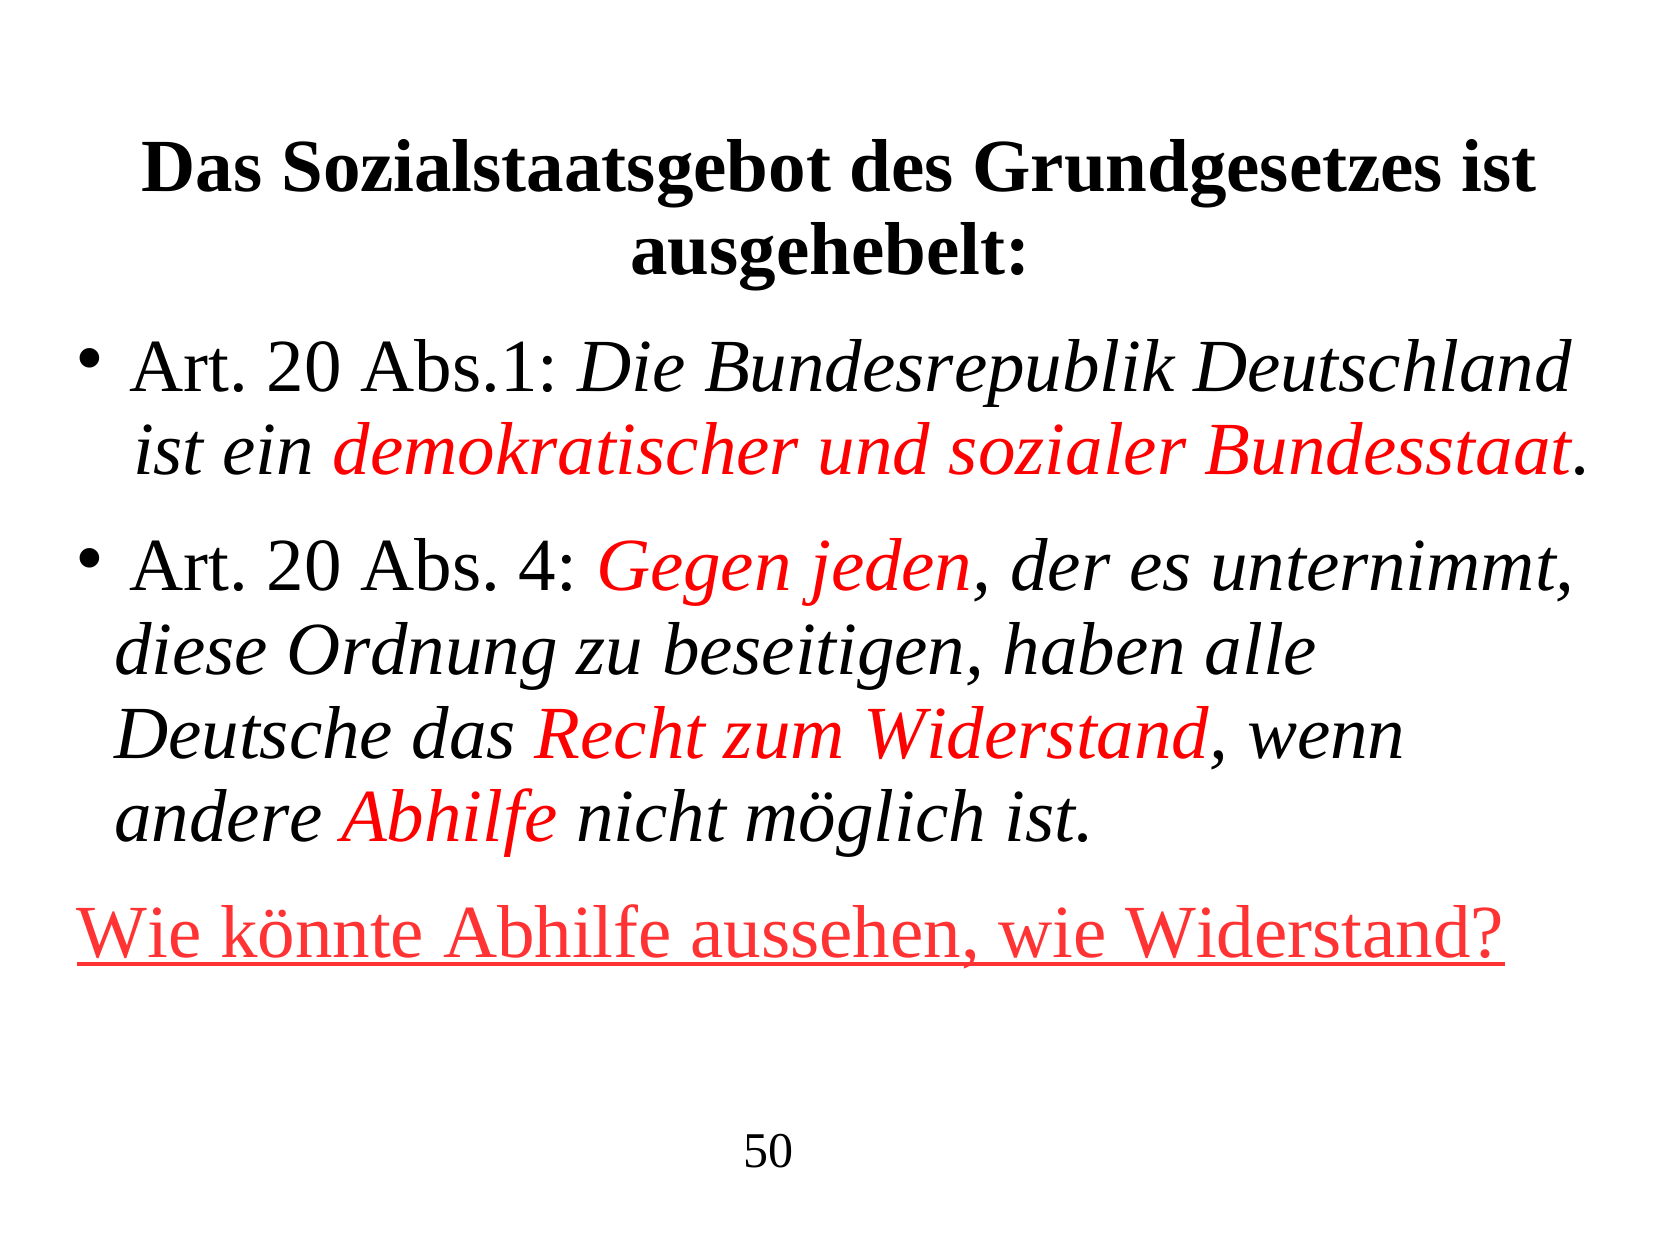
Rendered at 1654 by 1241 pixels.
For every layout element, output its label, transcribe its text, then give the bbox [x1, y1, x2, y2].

text_box Das Sozialstaatsgebot des Grundgesetzes ist ausgehebelt: Art. 20 Abs.1: Die Bundesrepublik Deutschland ist ein demokratischer und sozialer Bundesstaat. Art. 20 Abs. 4: Gegen jeden, der es unternimmt, diese Ordnung zu beseitigen, haben alle Deutsche das Recht zum Widerstand, wenn andere Abhilfe nicht möglich ist. Wie könnte Abhilfe aussehen, wie Widerstand? [76, 118, 1603, 1071]
text_box <Nummer> [743, 1118, 978, 1180]
